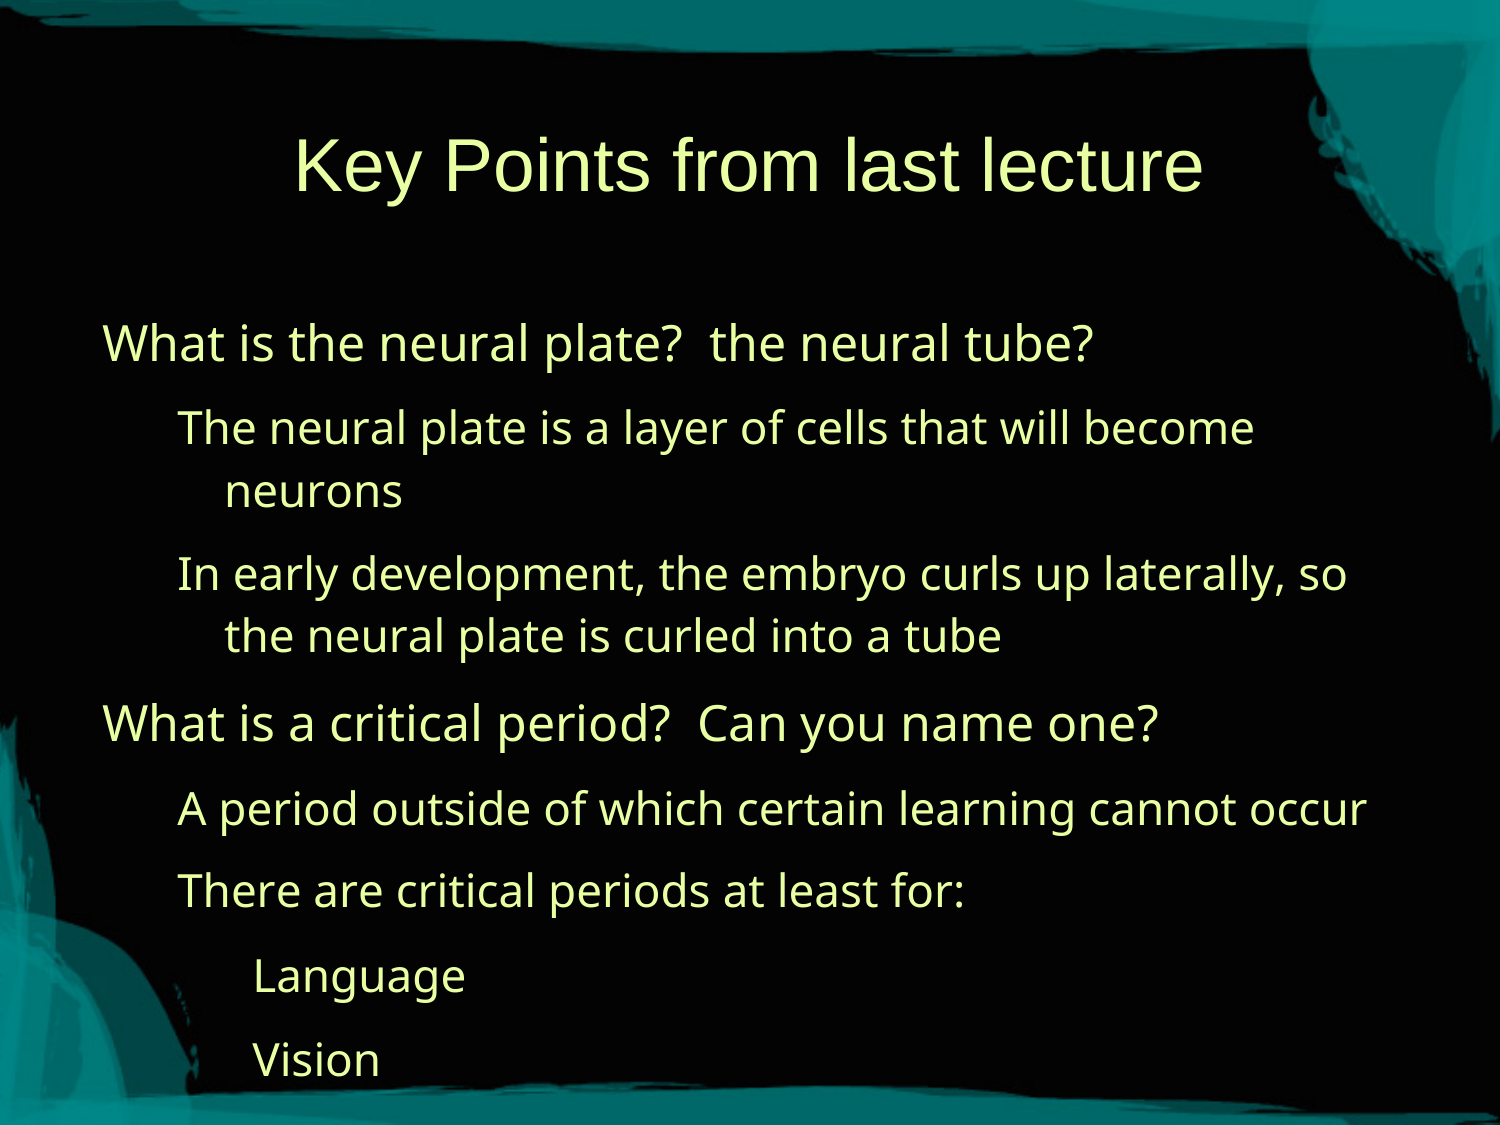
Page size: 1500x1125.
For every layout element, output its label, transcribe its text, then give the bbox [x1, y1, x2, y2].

list What is the neural plate? the neural tube? The neural plate is a layer of cells that will become neurons In early development, the embryo curls up laterally, so the neural plate is curled into a tube What is a critical period? Can you name one? A period outside of which certain learning cannot occur There are critical periods at least for: Language Vision [87, 299, 1413, 1026]
picture [0, 0, 1500, 1125]
title Key Points from last lecture [87, 69, 1413, 263]
